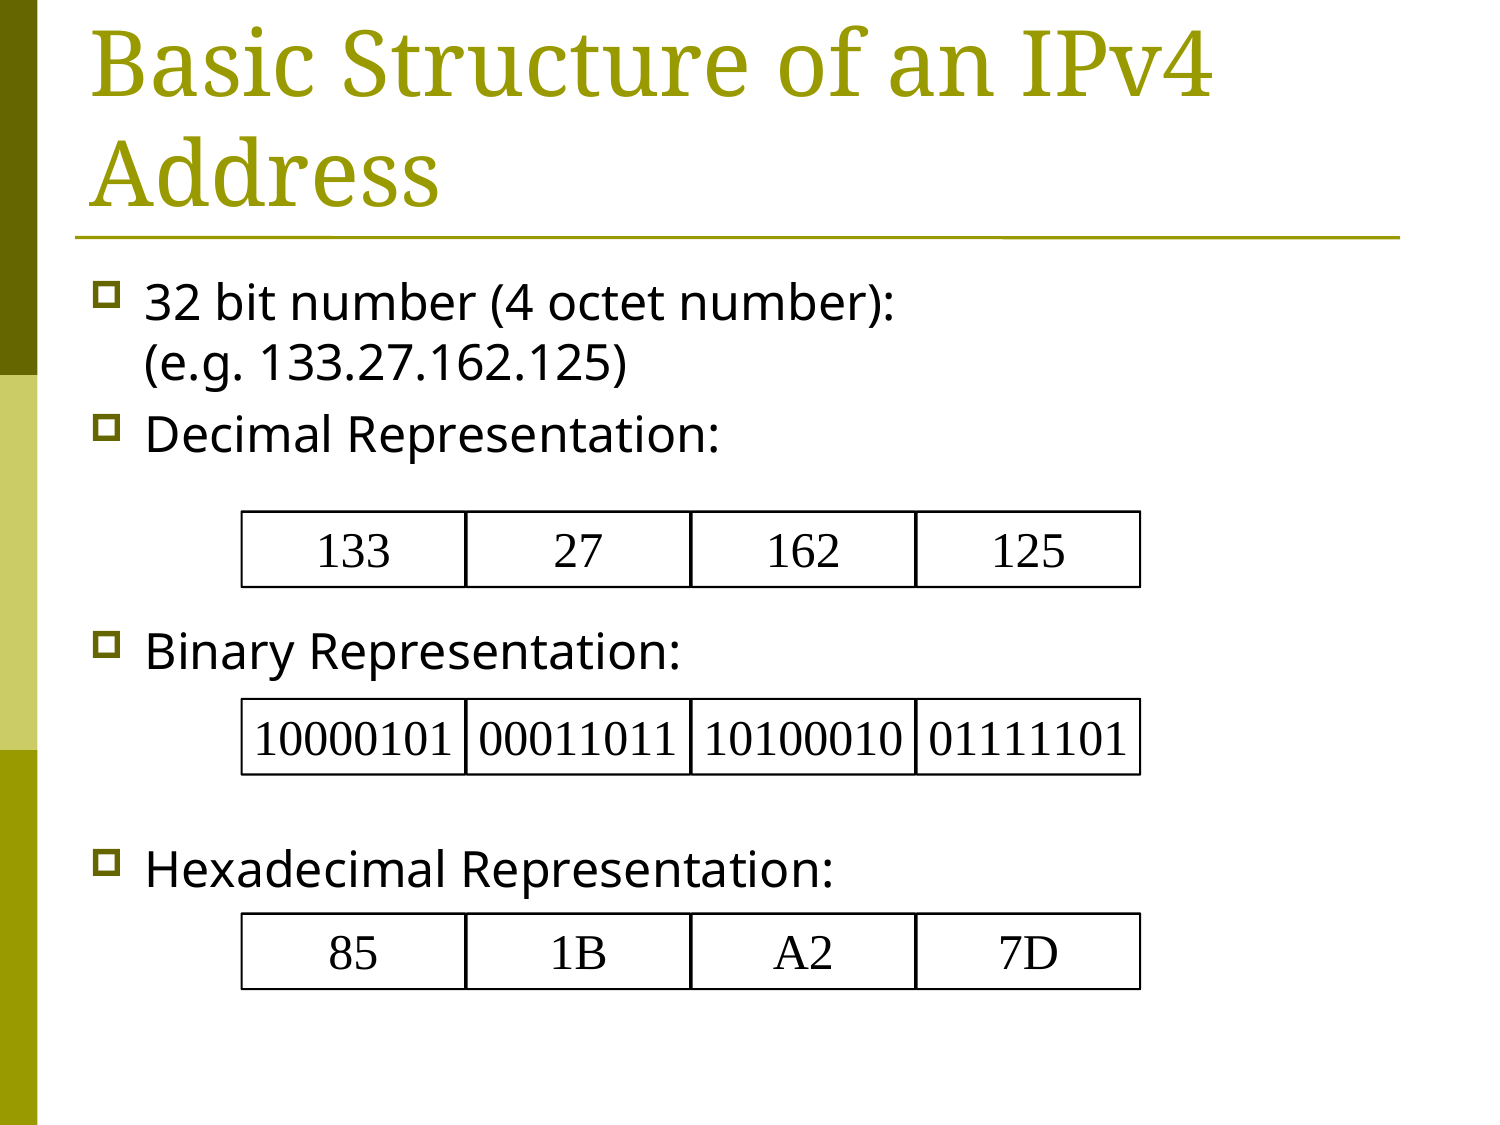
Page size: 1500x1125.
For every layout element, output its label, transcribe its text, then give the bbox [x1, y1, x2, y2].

title Basic Structure of an IPv4 Address [75, 0, 1426, 233]
list 32 bit number (4 octet number): (e.g. 133.27.162.125)‏ Decimal Representation: Binary Representation: Hexadecimal Representation: [75, 262, 1426, 1006]
